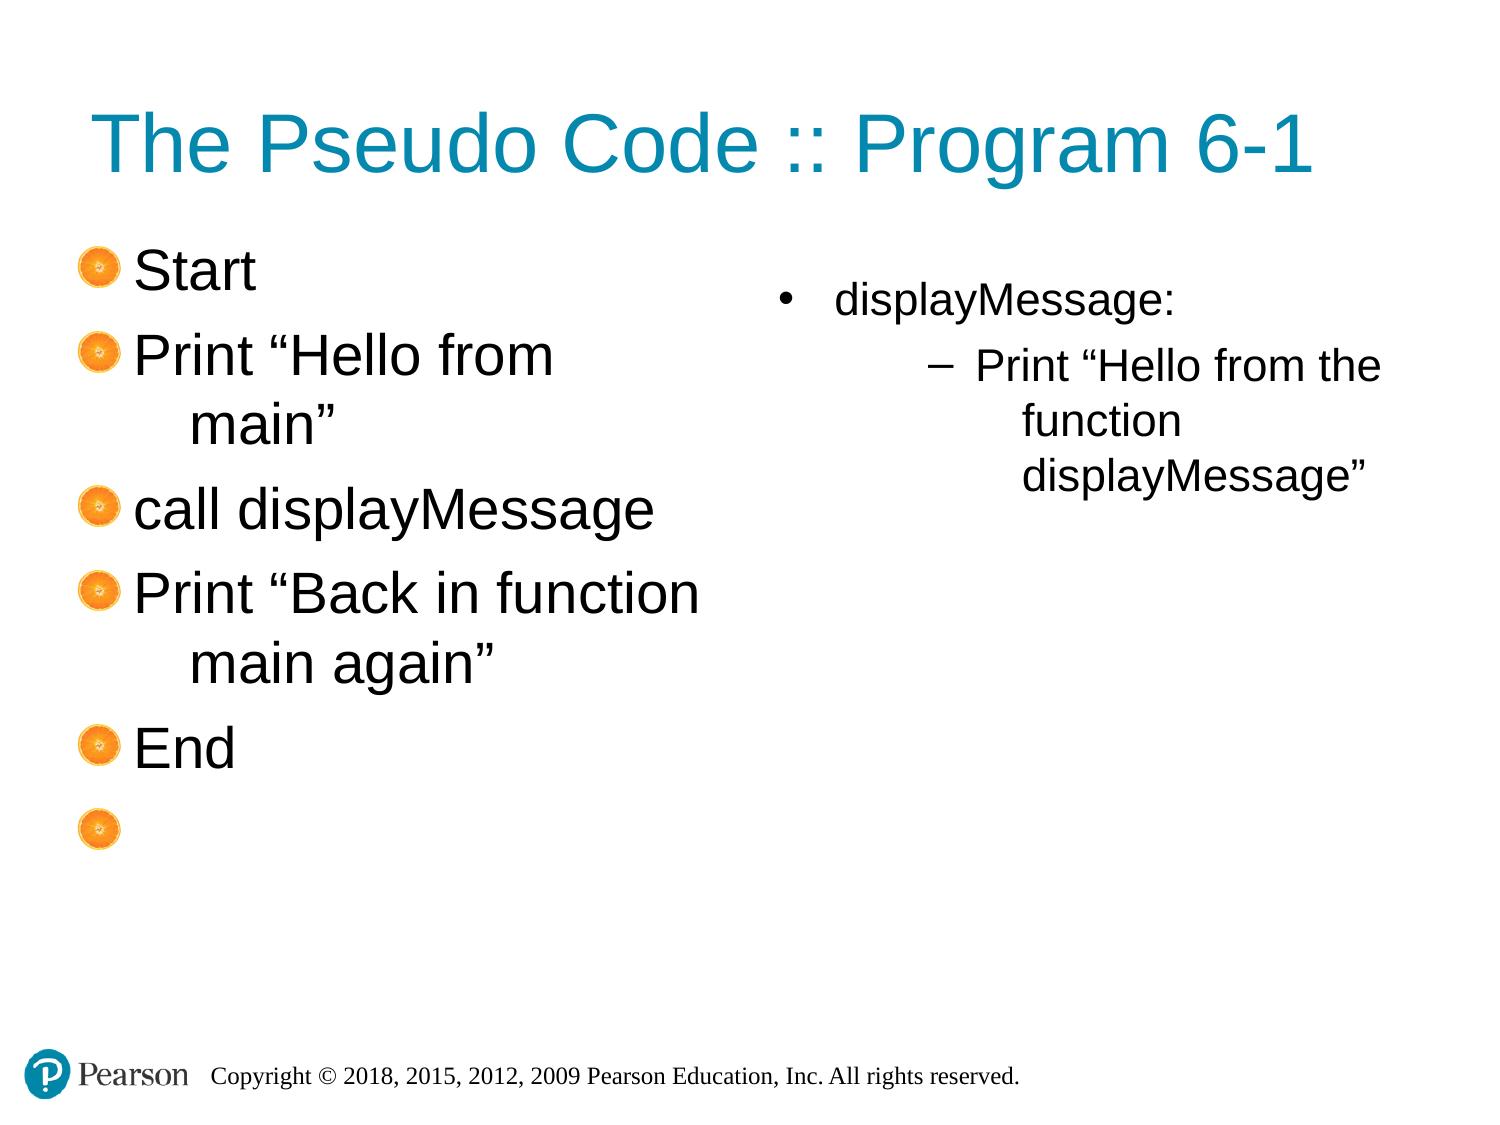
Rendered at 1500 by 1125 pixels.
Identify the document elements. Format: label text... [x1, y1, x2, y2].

title The Pseudo Code :: Program 6-1 [75, 45, 1426, 233]
text_box displayMessage: Print “Hello from the function displayMessage” [763, 262, 1426, 1005]
list Start Print “Hello from main” call displayMessage Print “Back in function main again” End [62, 224, 725, 968]
